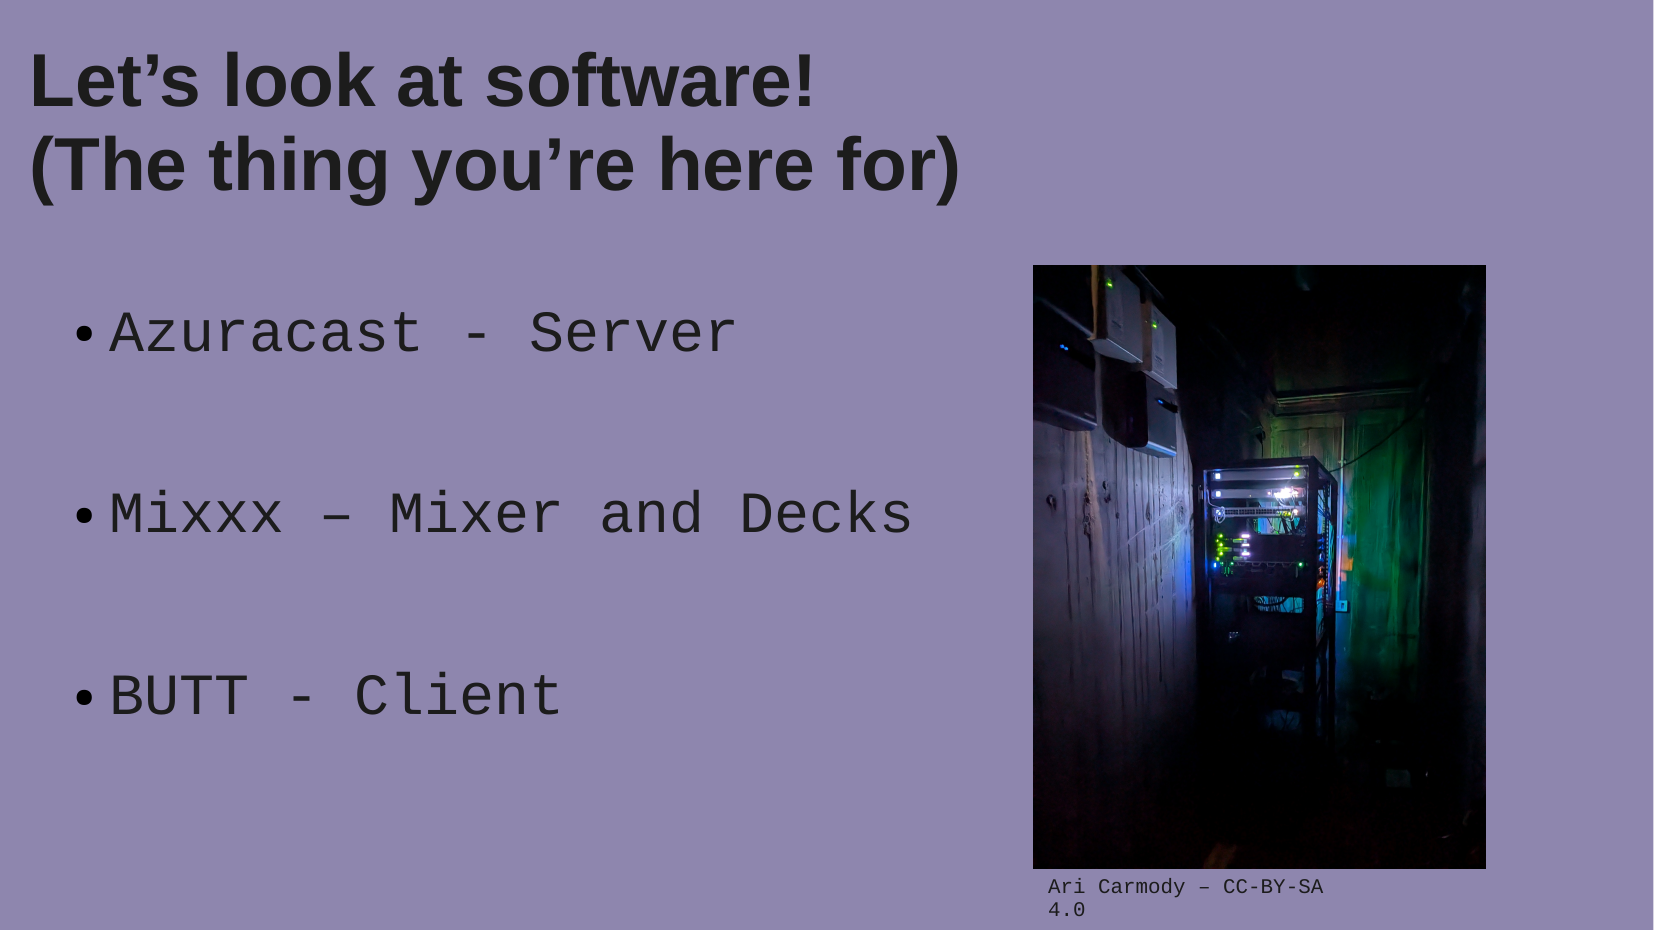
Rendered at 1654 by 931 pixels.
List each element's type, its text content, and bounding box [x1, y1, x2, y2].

text_box Ari Carmody – CC-BY-SA 4.0 [1033, 868, 1388, 907]
picture [1033, 265, 1486, 869]
text_box Azuracast - Server Mixxx – Mixer and Decks BUTT - Client [59, 295, 975, 857]
title Let’s look at software! (The thing you’re here for) [29, 38, 1536, 207]
